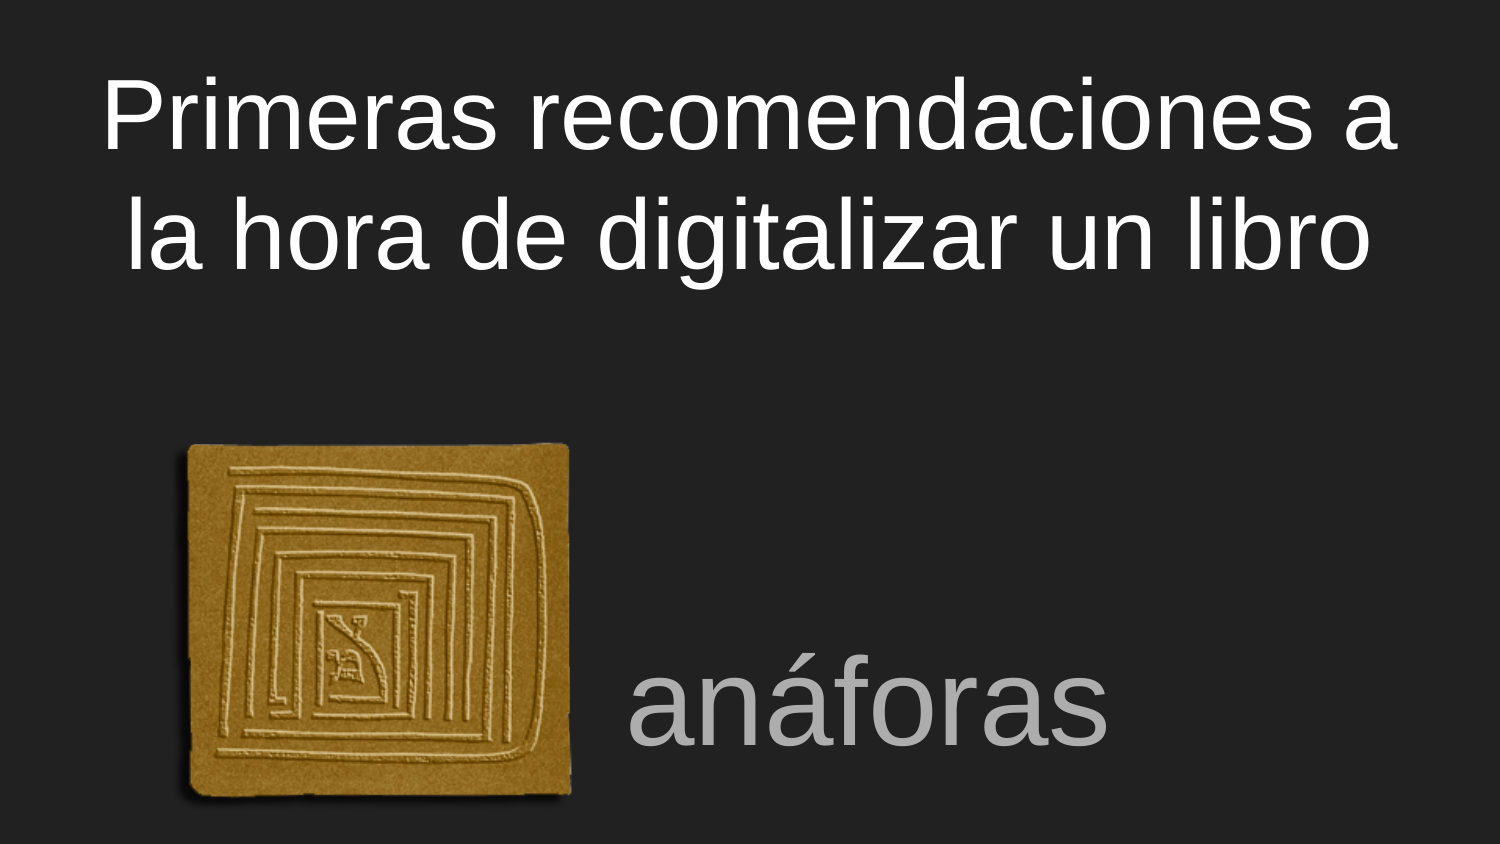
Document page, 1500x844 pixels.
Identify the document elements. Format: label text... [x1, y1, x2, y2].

picture [169, 437, 584, 814]
subtitle anáforas [584, 605, 1222, 761]
title Primeras recomendaciones a la hora de digitalizar un libro [51, 68, 1449, 305]
